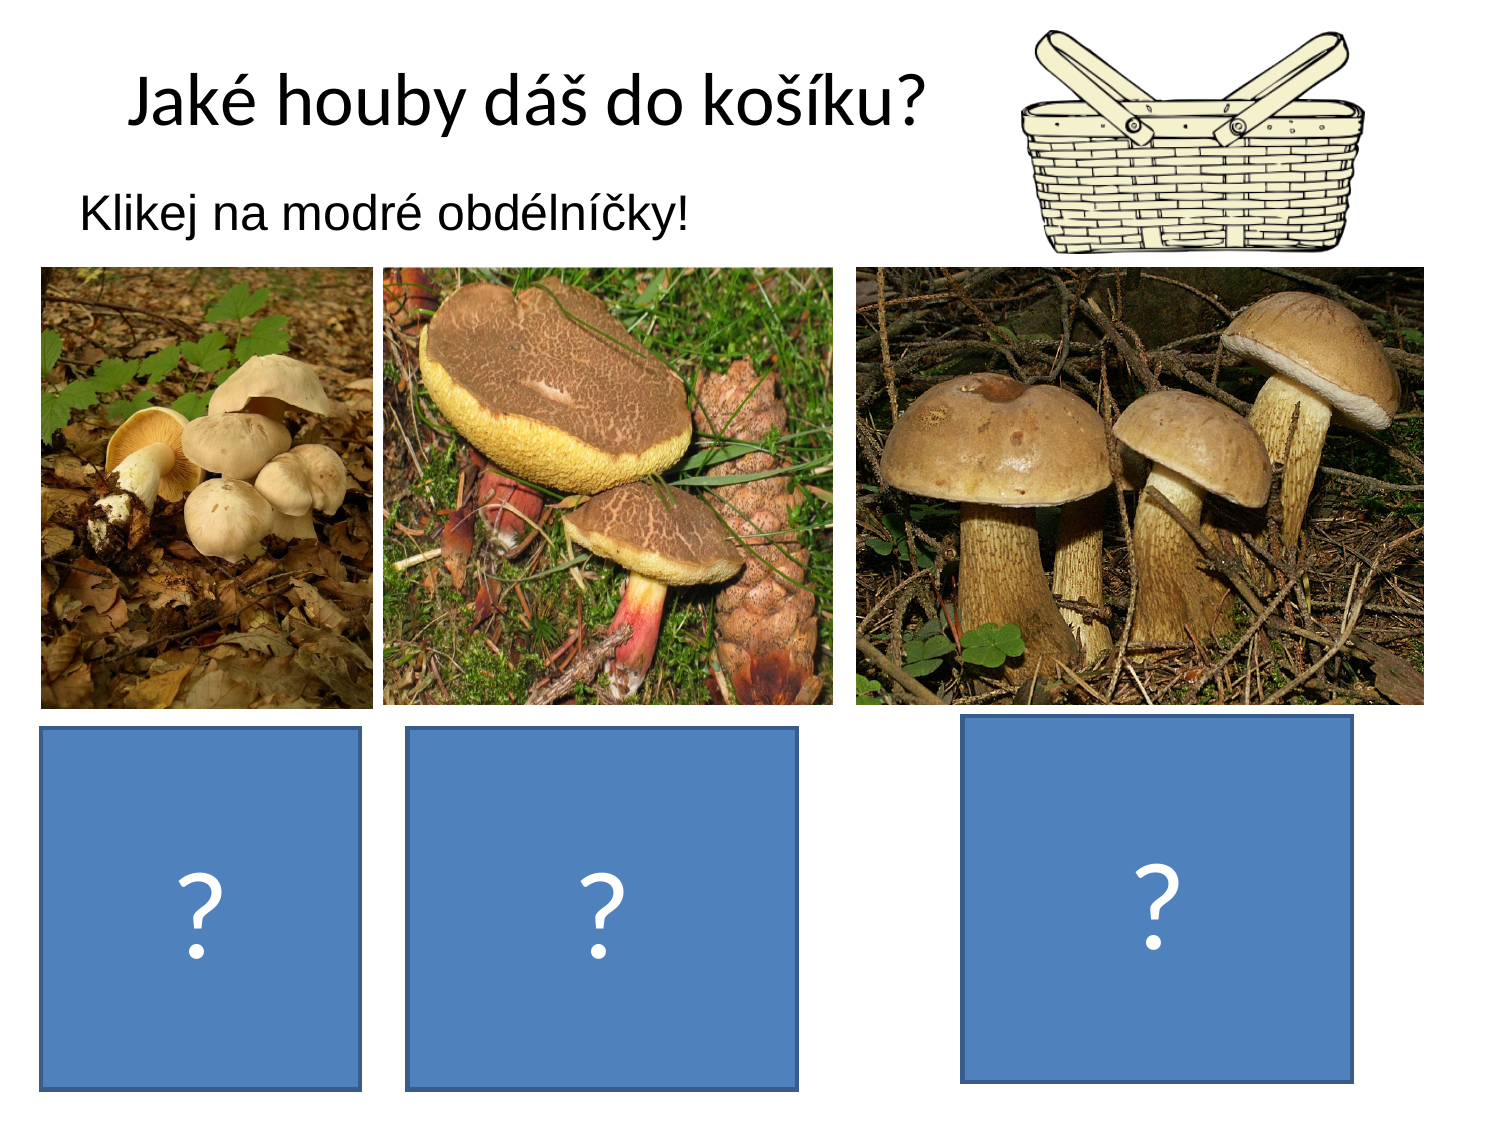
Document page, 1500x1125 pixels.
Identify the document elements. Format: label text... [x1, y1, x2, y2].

text_box Klikej na modré obdélníčky! [64, 172, 706, 249]
picture [41, 267, 373, 709]
text_box Hřib žlutomasý [798, 798, 804, 875]
text_box ? [962, 716, 1353, 1083]
picture [383, 267, 833, 705]
picture [1021, 30, 1365, 254]
text_box Jaké houby dáš do košíku? [112, 42, 946, 149]
text_box ? [41, 727, 361, 1090]
picture [856, 267, 1424, 705]
text_box ? [407, 727, 798, 1090]
